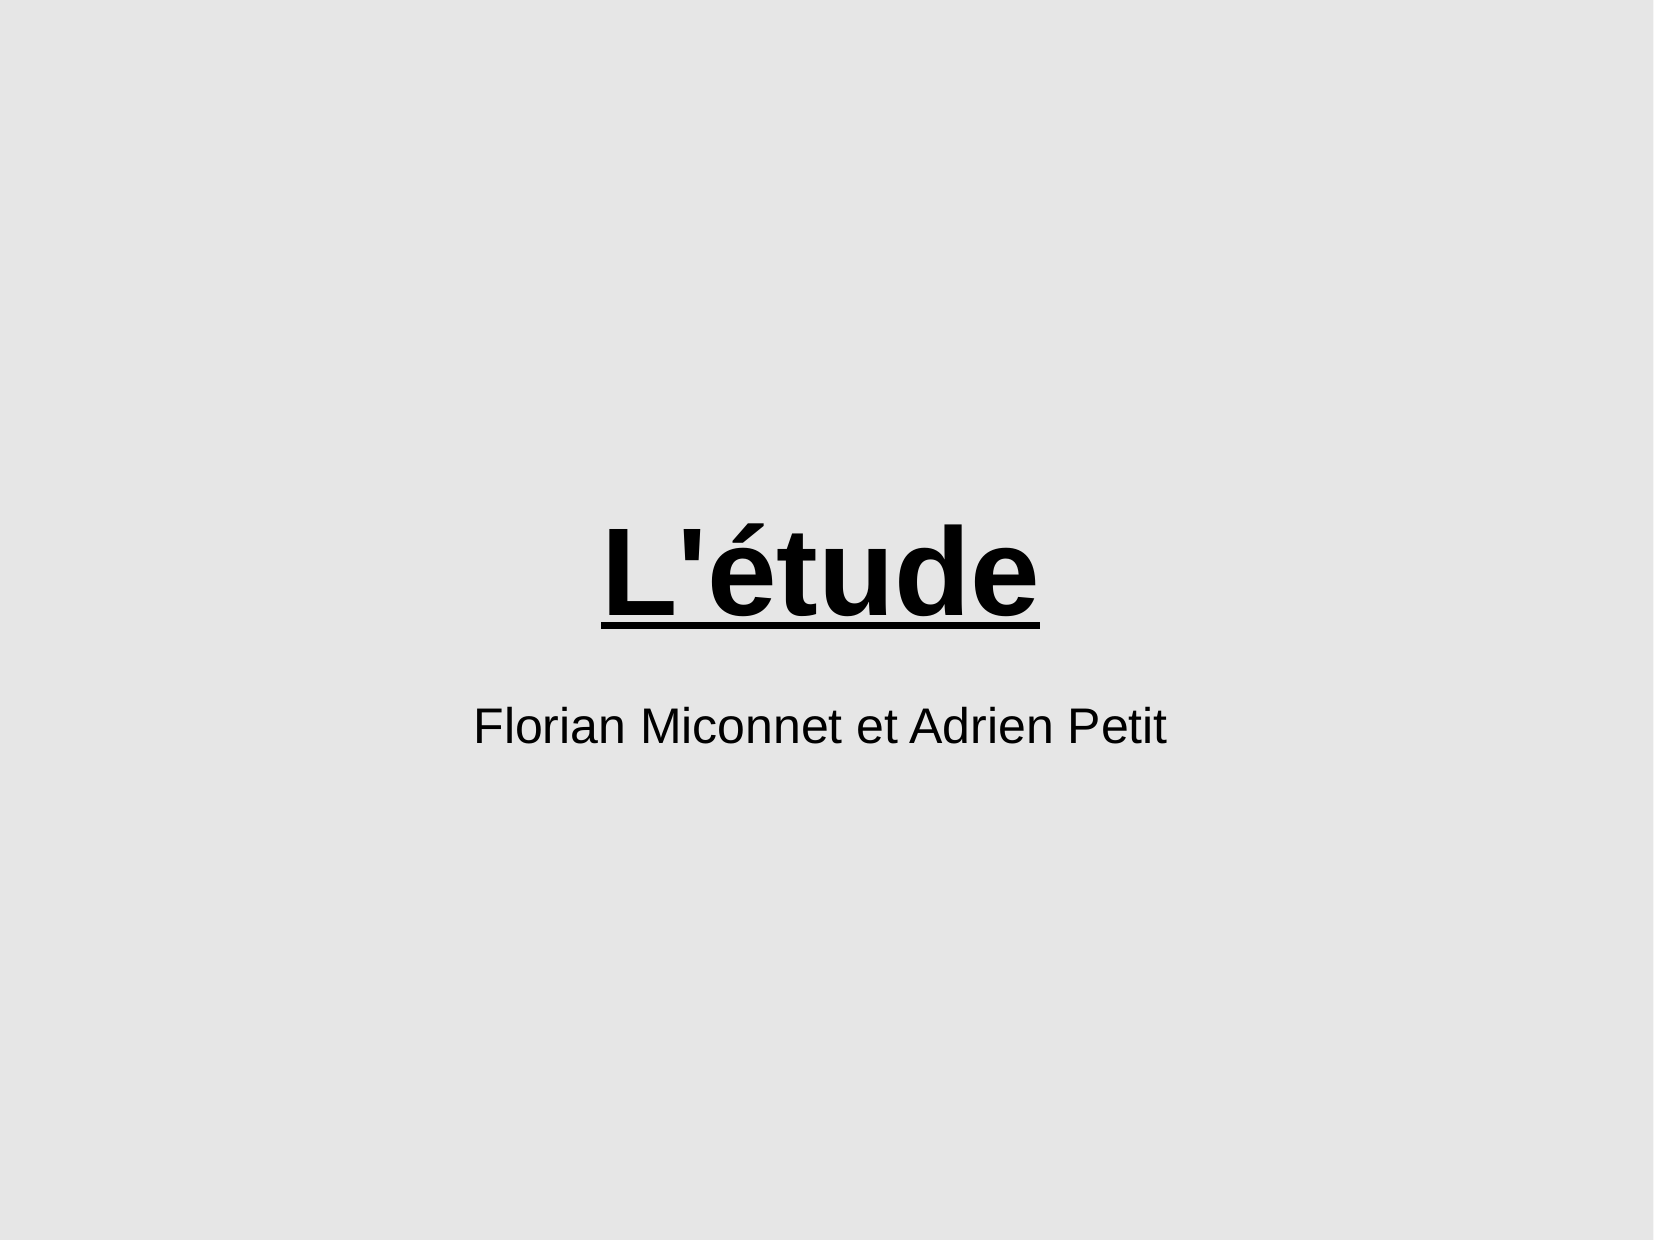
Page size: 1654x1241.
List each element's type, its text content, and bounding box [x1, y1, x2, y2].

title L'étude Florian Miconnet et Adrien Petit [76, 502, 1565, 754]
